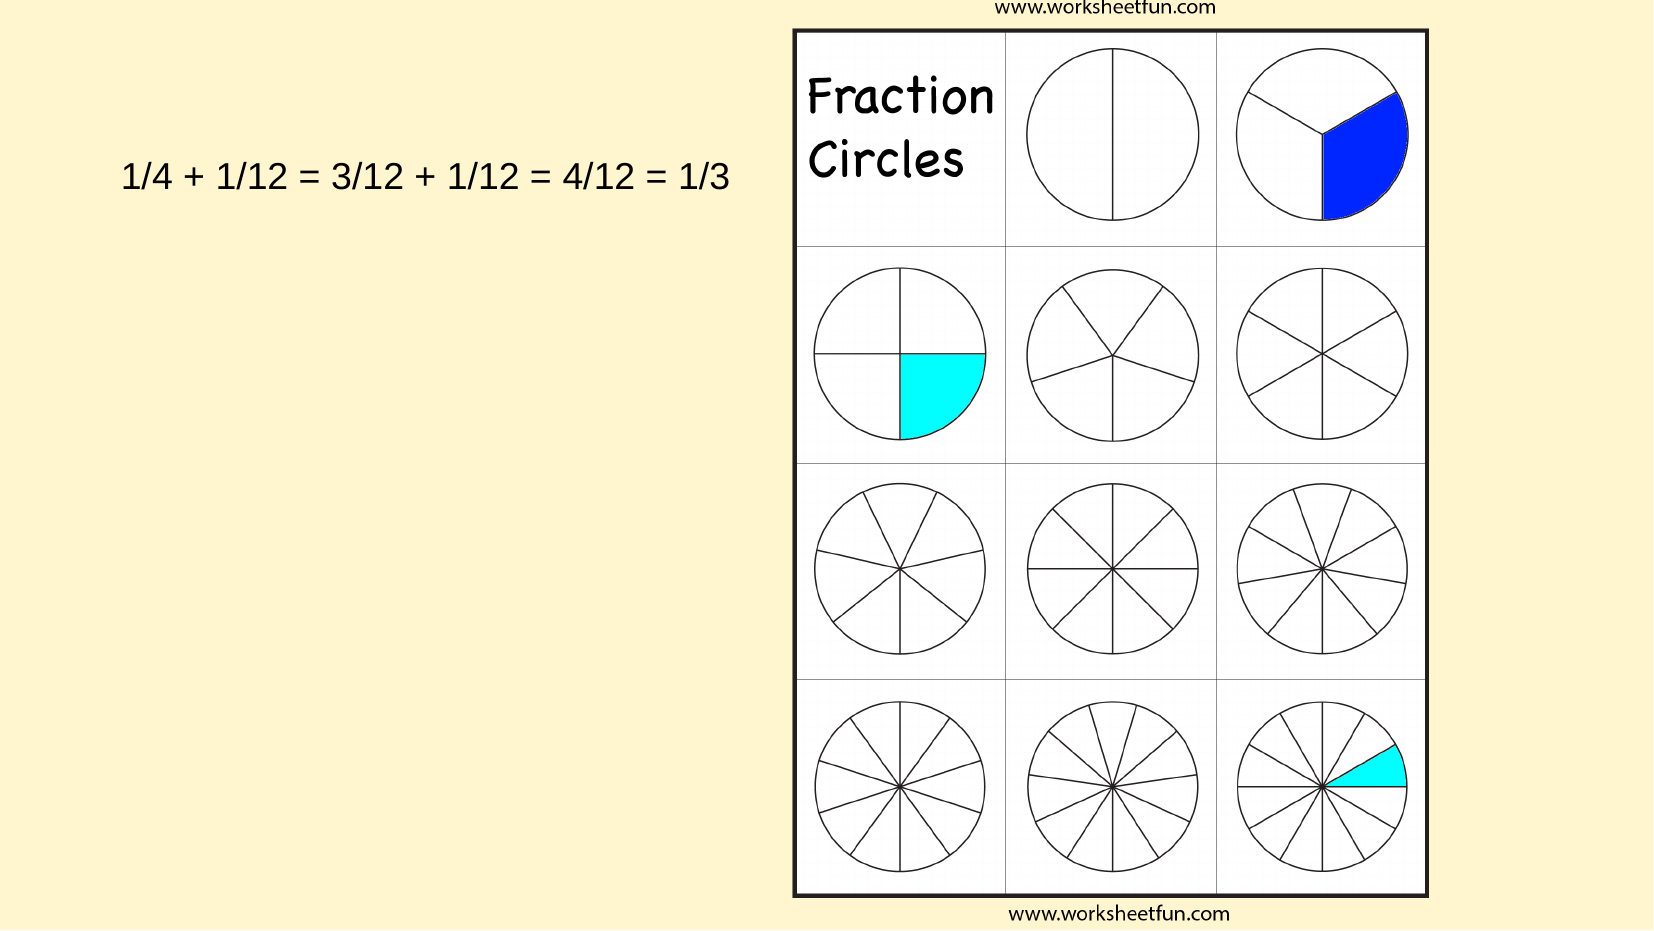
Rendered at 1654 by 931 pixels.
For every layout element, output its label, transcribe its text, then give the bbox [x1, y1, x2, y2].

picture [792, 0, 1429, 926]
text_box 1/4 + 1/12 = 3/12 + 1/12 = 4/12 = 1/3 [106, 147, 746, 205]
